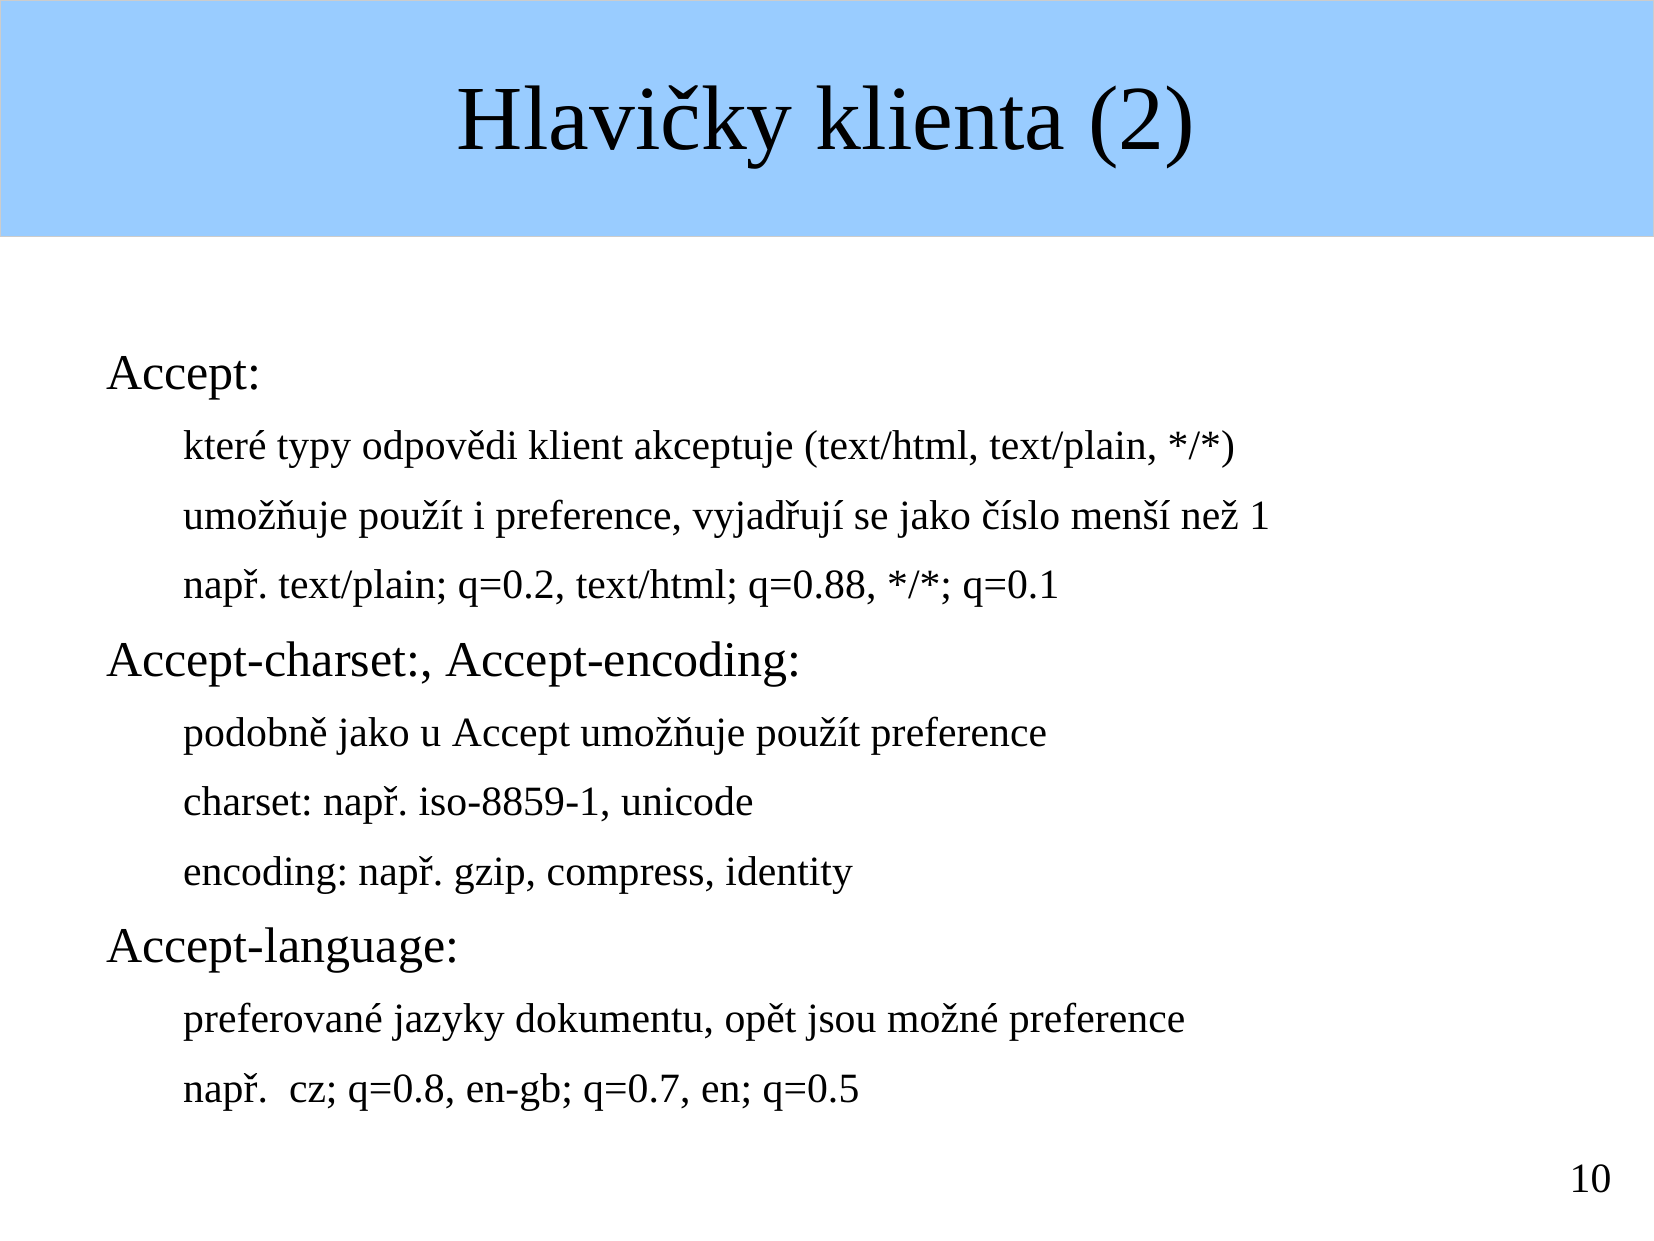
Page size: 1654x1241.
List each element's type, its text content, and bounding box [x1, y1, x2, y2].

title Hlavičky klienta (2) [0, 0, 1654, 237]
list Accept: které typy odpovědi klient akceptuje (text/html, text/plain, */*) umožňuje použít i preference, vyjadřují se jako číslo menší než 1 např. text/plain; q=0.2, text/html; q=0.88, */*; q=0.1 Accept-charset:, Accept-encoding: podobně jako u Accept umožňuje použít preference charset: např. iso-8859-1, unicode encoding: např. gzip, compress, identity Accept-language: preferované jazyky dokumentu, opět jsou možné preference např. cz; q=0.8, en-gb; q=0.7, en; q=0.5 [88, 344, 1565, 1183]
